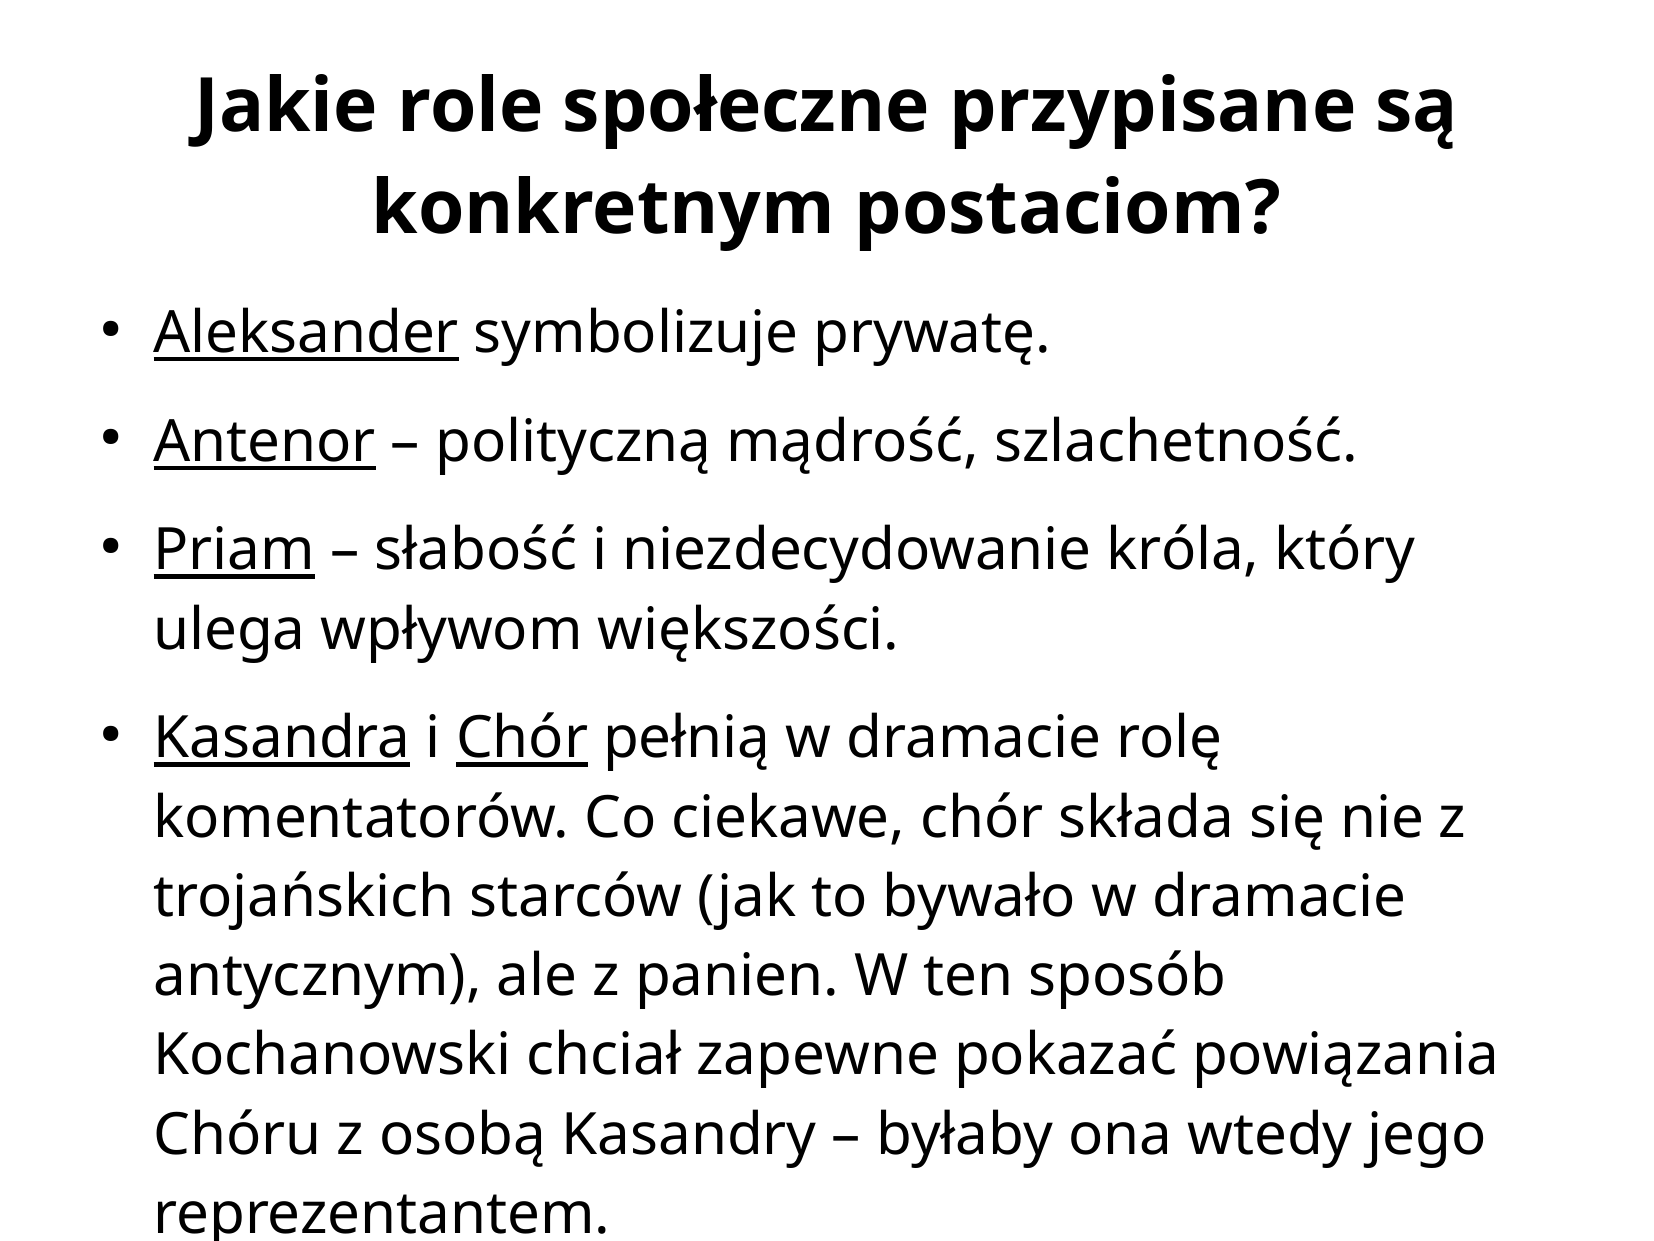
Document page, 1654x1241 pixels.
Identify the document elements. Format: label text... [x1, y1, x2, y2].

list Aleksander symbolizuje prywatę. Antenor – polityczną mądrość, szlachetność. Priam – słabość i niezdecydowanie króla, który ulega wpływom większości. Kasandra i Chór pełnią w dramacie rolę komentatorów. Co ciekawe, chór składa się nie z trojańskich starców (jak to bywało w dramacie antycznym), ale z panien. W ten sposób Kochanowski chciał zapewne pokazać powiązania Chóru z osobą Kasandry – byłaby ona wtedy jego reprezentantem. [82, 290, 1571, 1194]
title Jakie role społeczne przypisane są konkretnym postaciom? [82, 48, 1571, 258]
